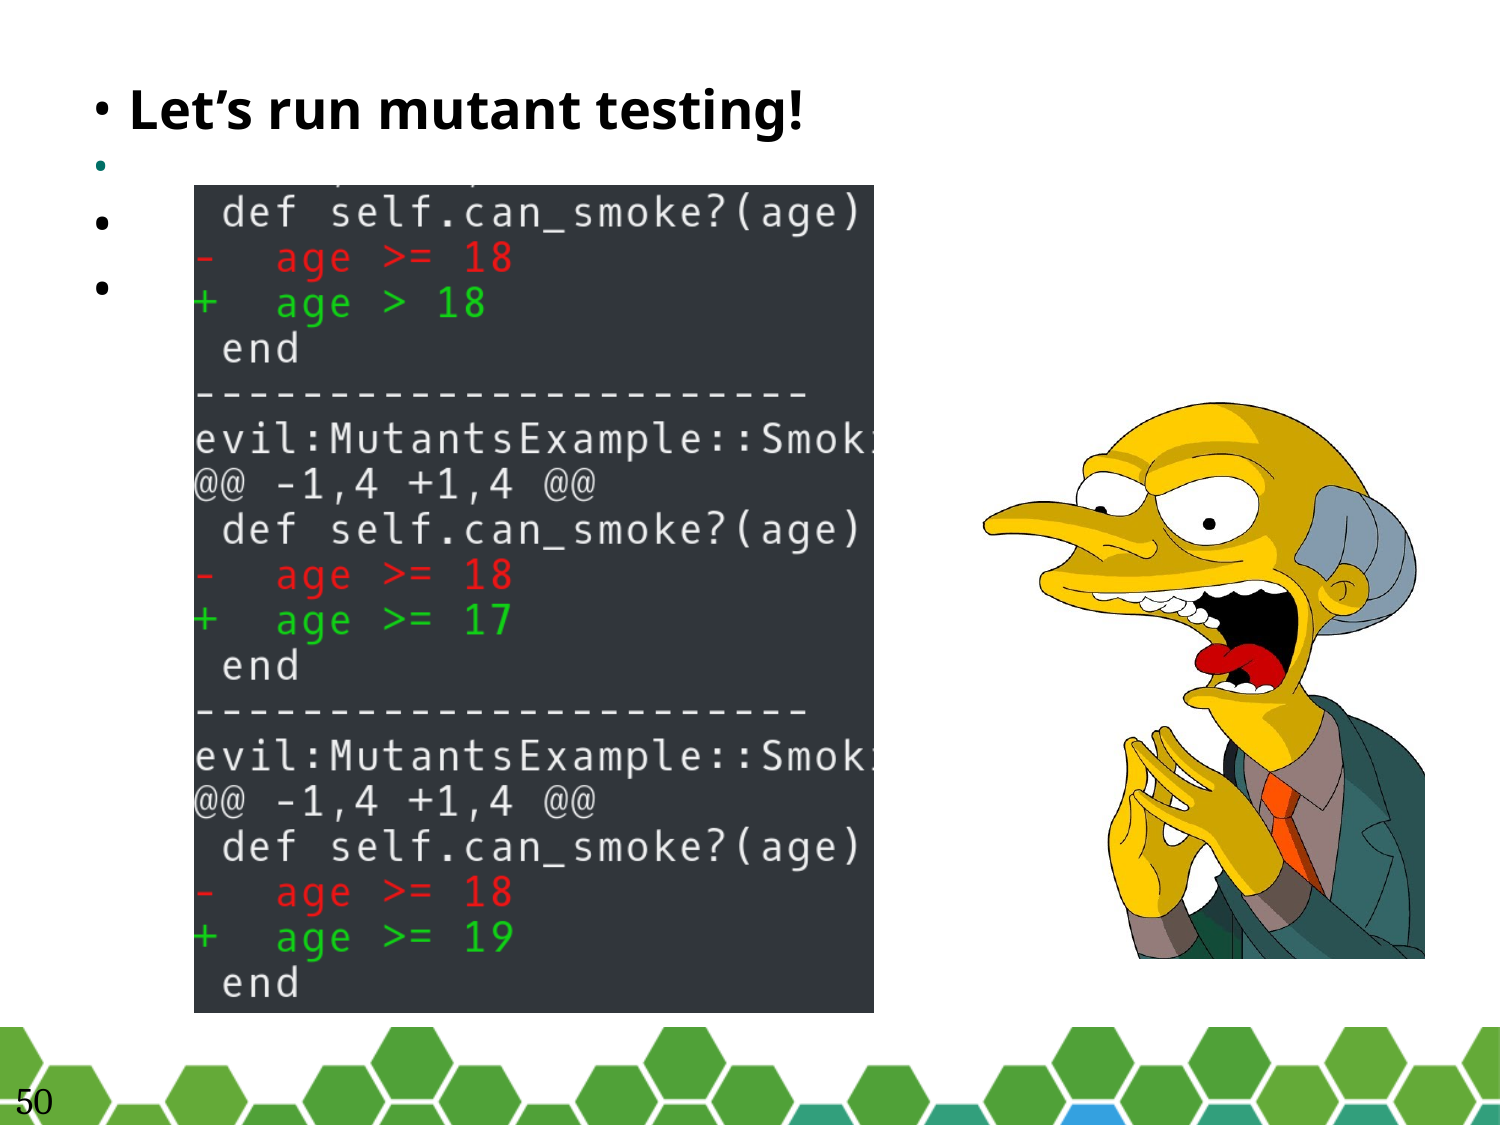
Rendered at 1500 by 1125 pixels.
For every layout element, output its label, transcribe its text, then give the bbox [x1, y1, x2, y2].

picture [0, 1027, 1500, 1125]
text_box Let’s run mutant testing! [92, 75, 1467, 728]
picture [194, 185, 1425, 1013]
